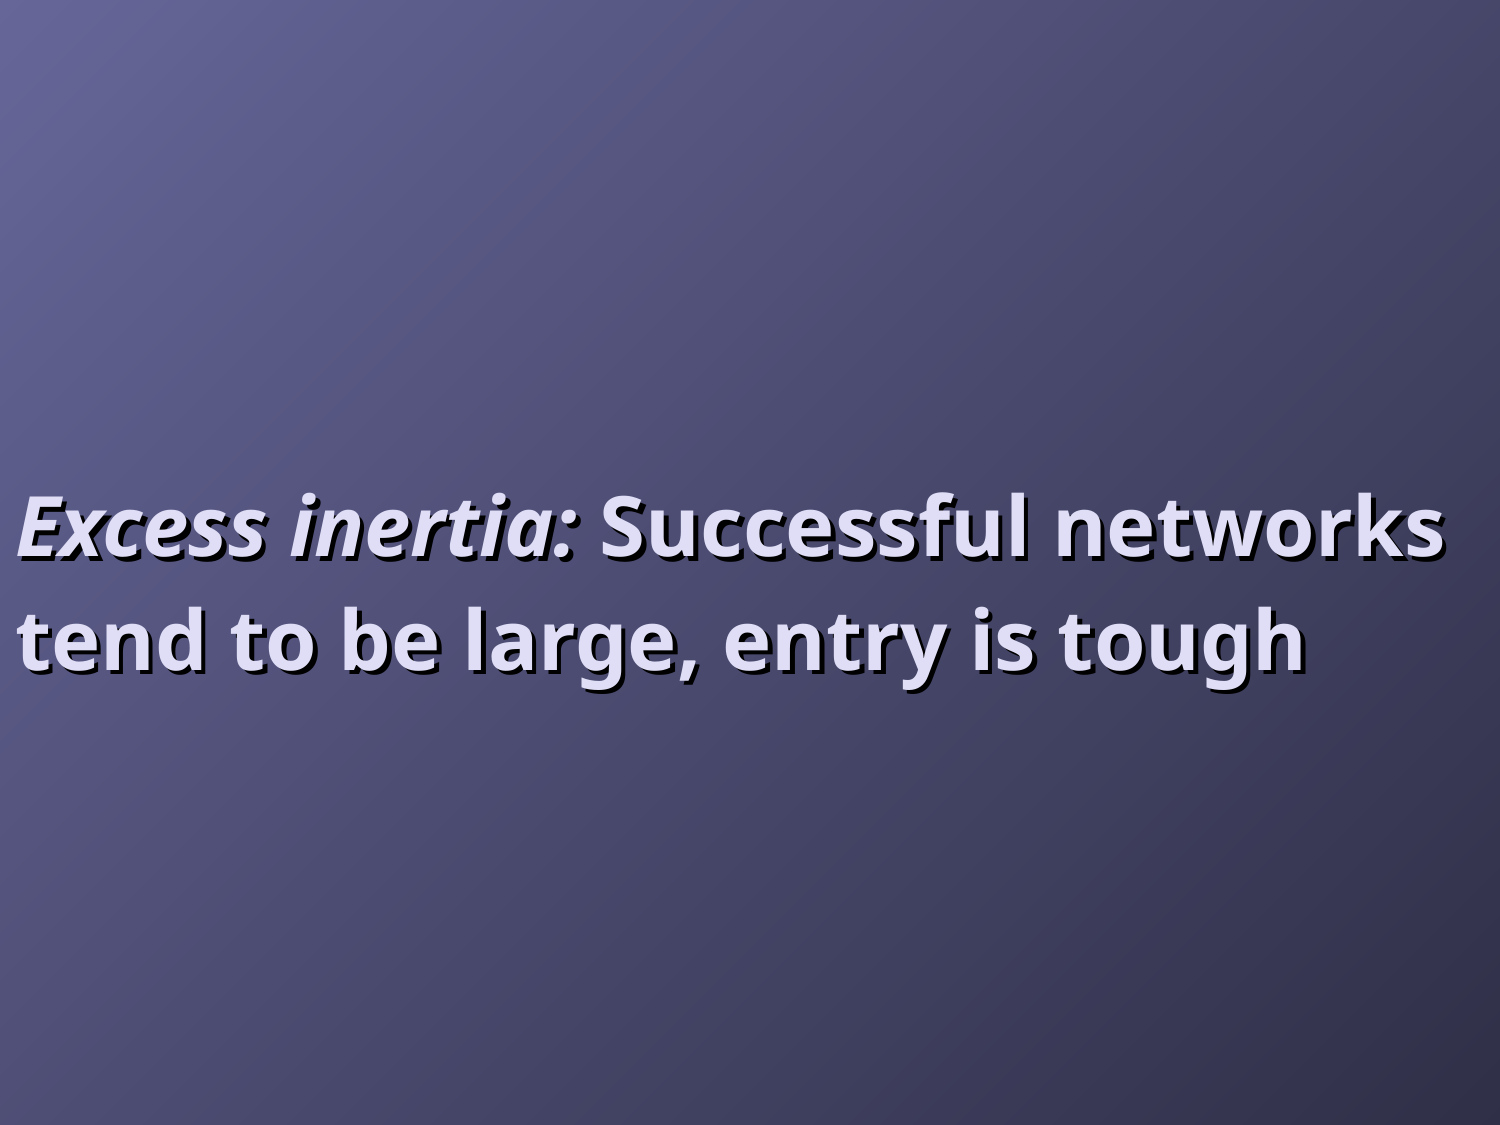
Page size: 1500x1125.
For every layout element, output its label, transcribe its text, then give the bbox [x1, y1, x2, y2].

title Excess inertia: Successful networks tend to be large, entry is tough [0, 473, 1500, 689]
